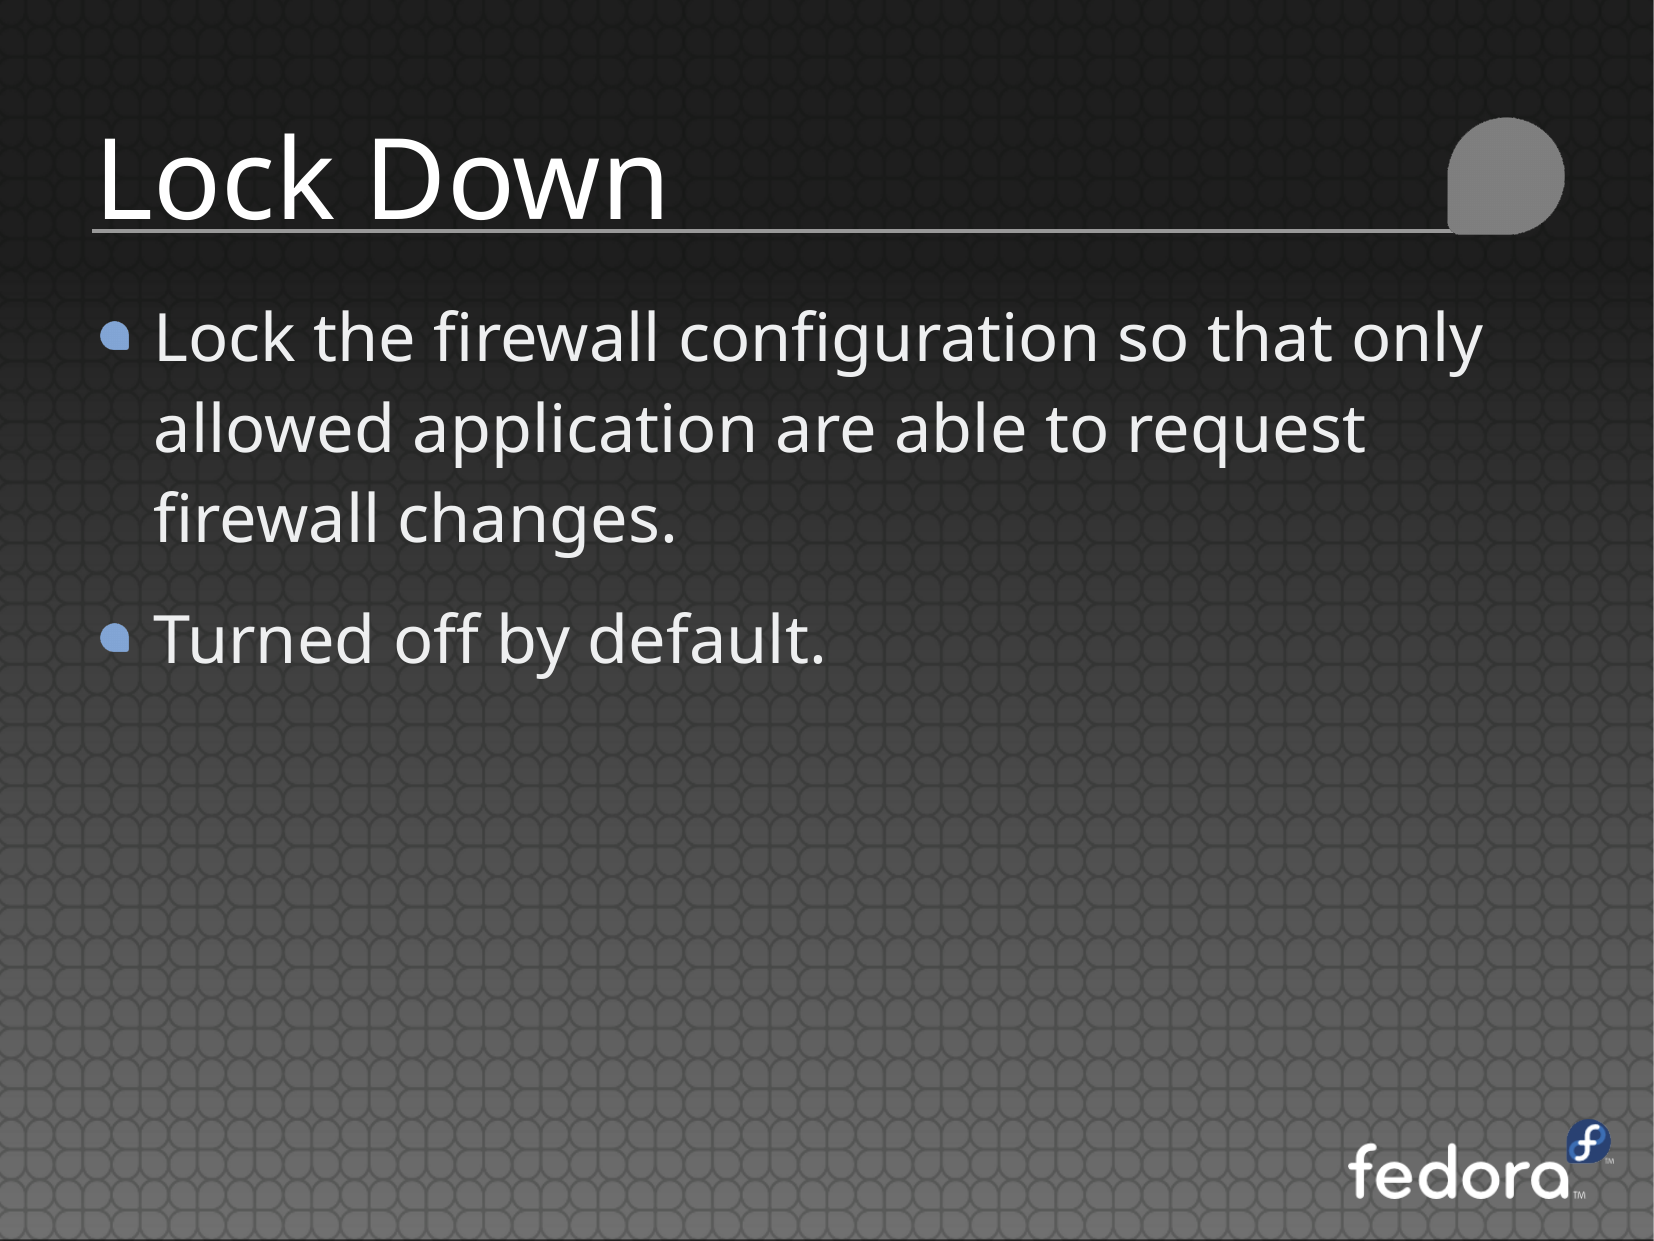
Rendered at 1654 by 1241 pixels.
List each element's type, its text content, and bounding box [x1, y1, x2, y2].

picture [0, 0, 1654, 1241]
title Lock Down [94, 100, 1426, 251]
list Lock the firewall configuration so that only allowed application are able to request firewall changes. Turned off by default. [82, 290, 1571, 1094]
